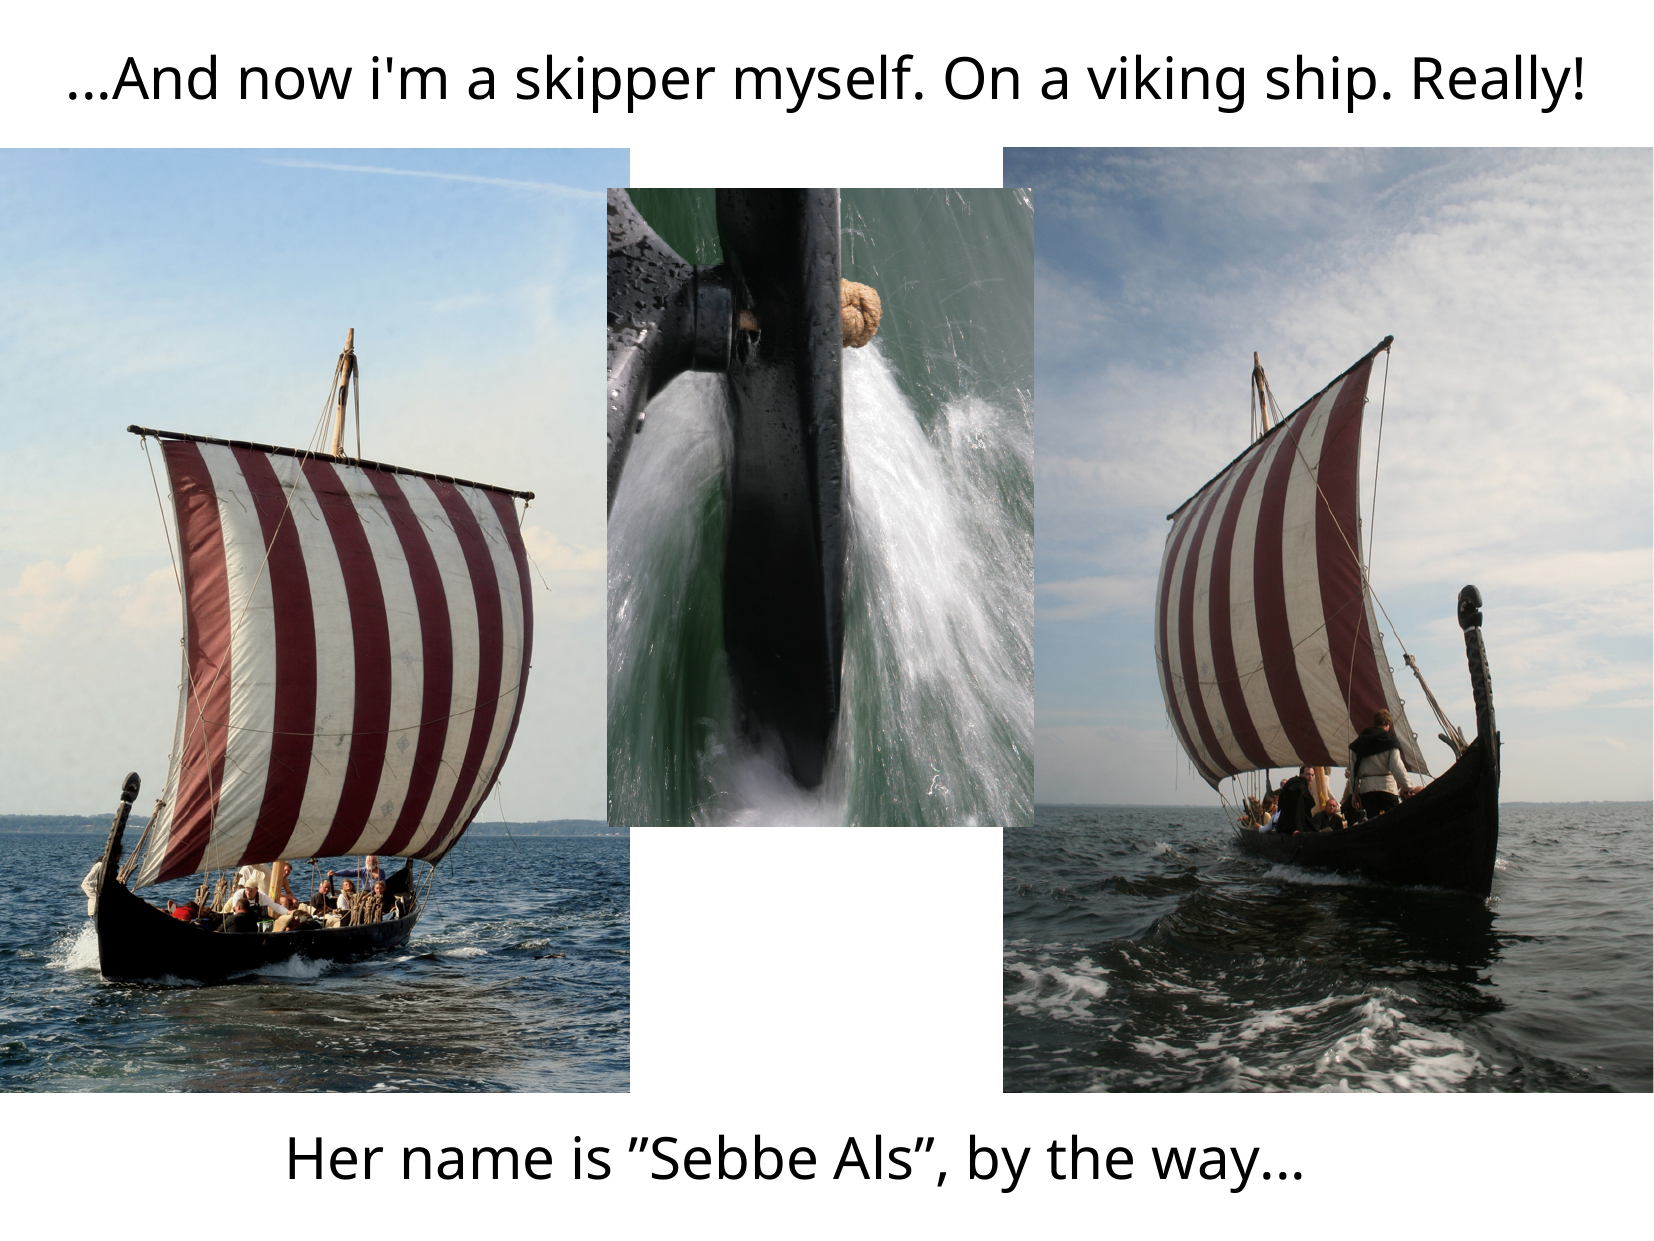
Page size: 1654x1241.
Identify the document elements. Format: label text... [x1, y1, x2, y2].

picture [0, 147, 1654, 1093]
text_box Her name is ”Sebbe Als”, by the way... [269, 1110, 1329, 1211]
text_box ...And now i'm a skipper myself. On a viking ship. Really! [51, 29, 1625, 131]
